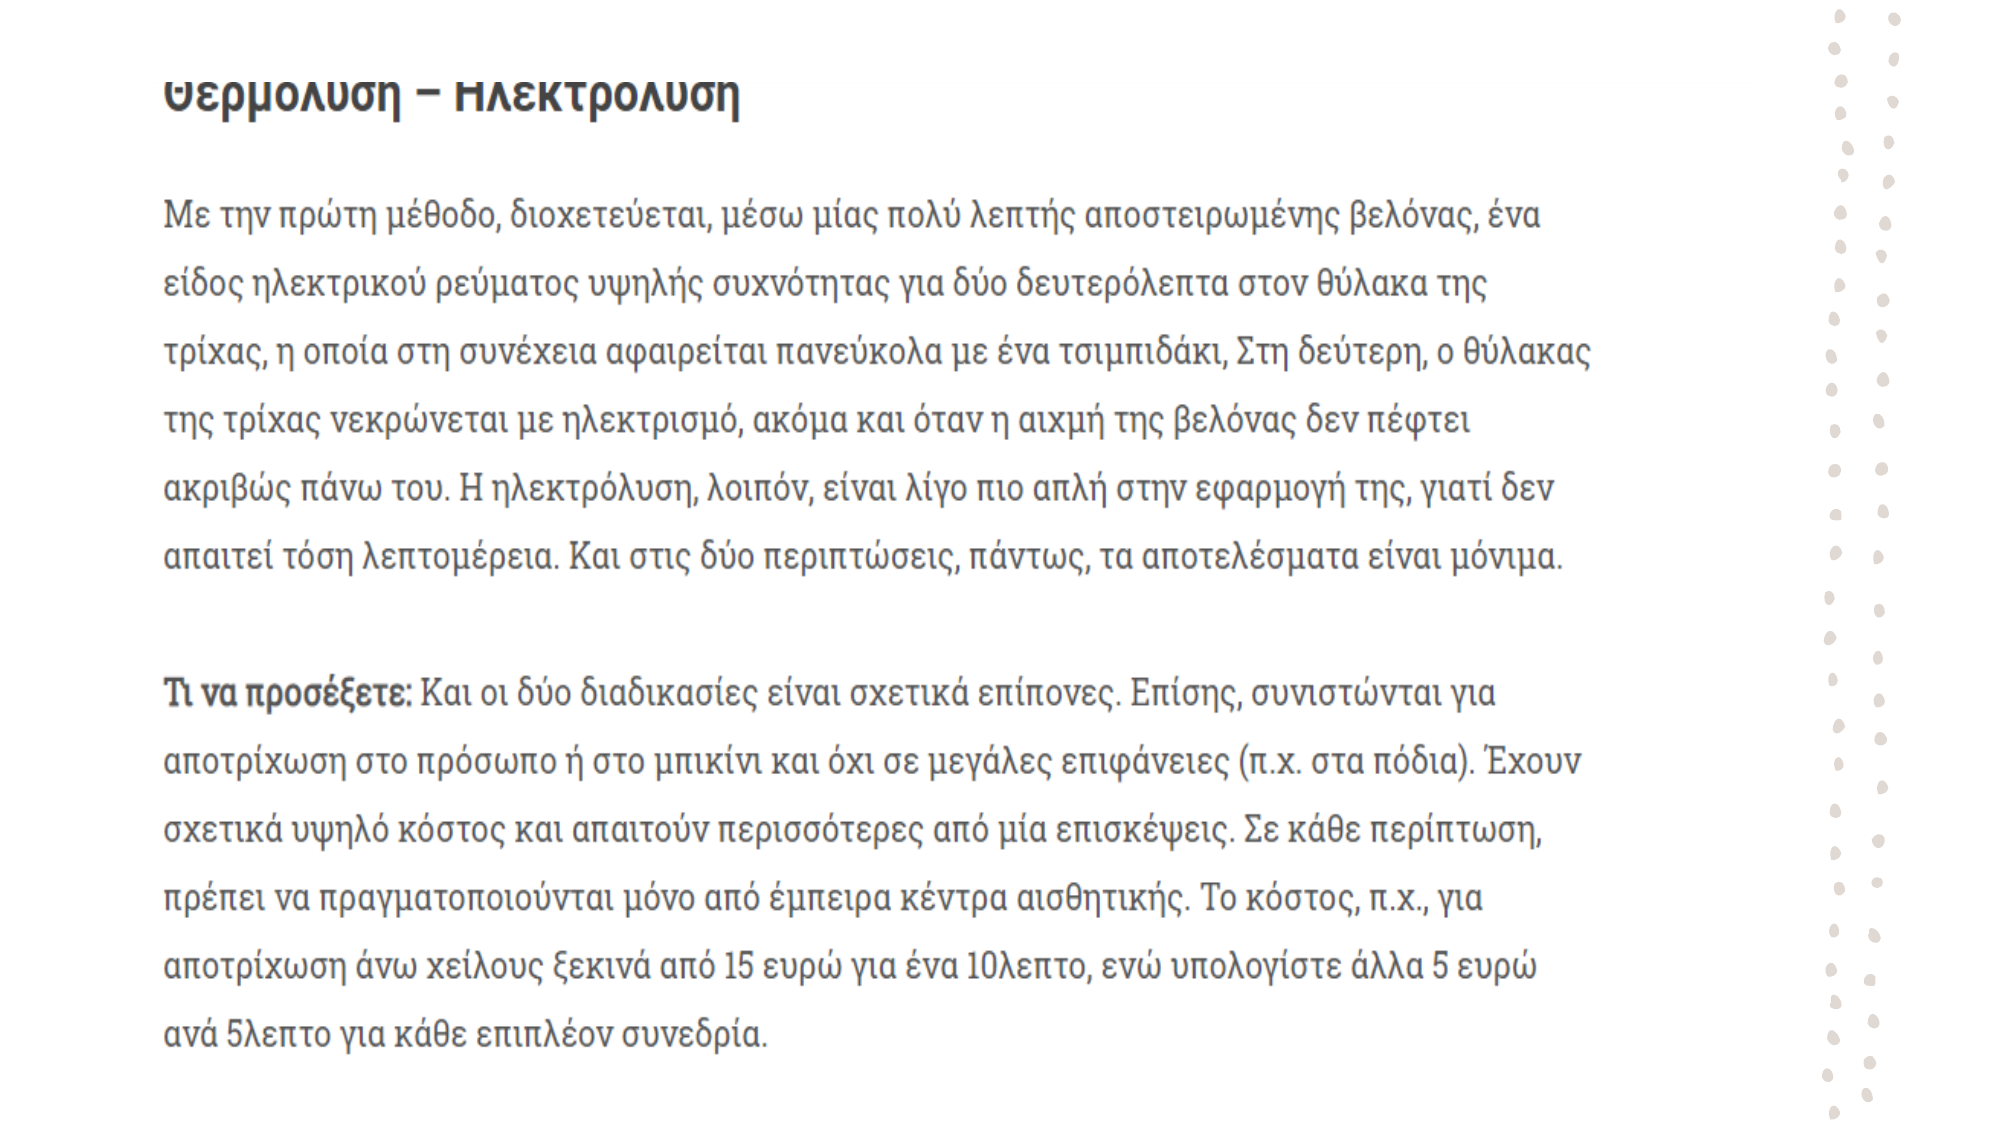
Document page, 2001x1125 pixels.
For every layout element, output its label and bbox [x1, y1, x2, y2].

picture [151, 82, 1756, 1073]
